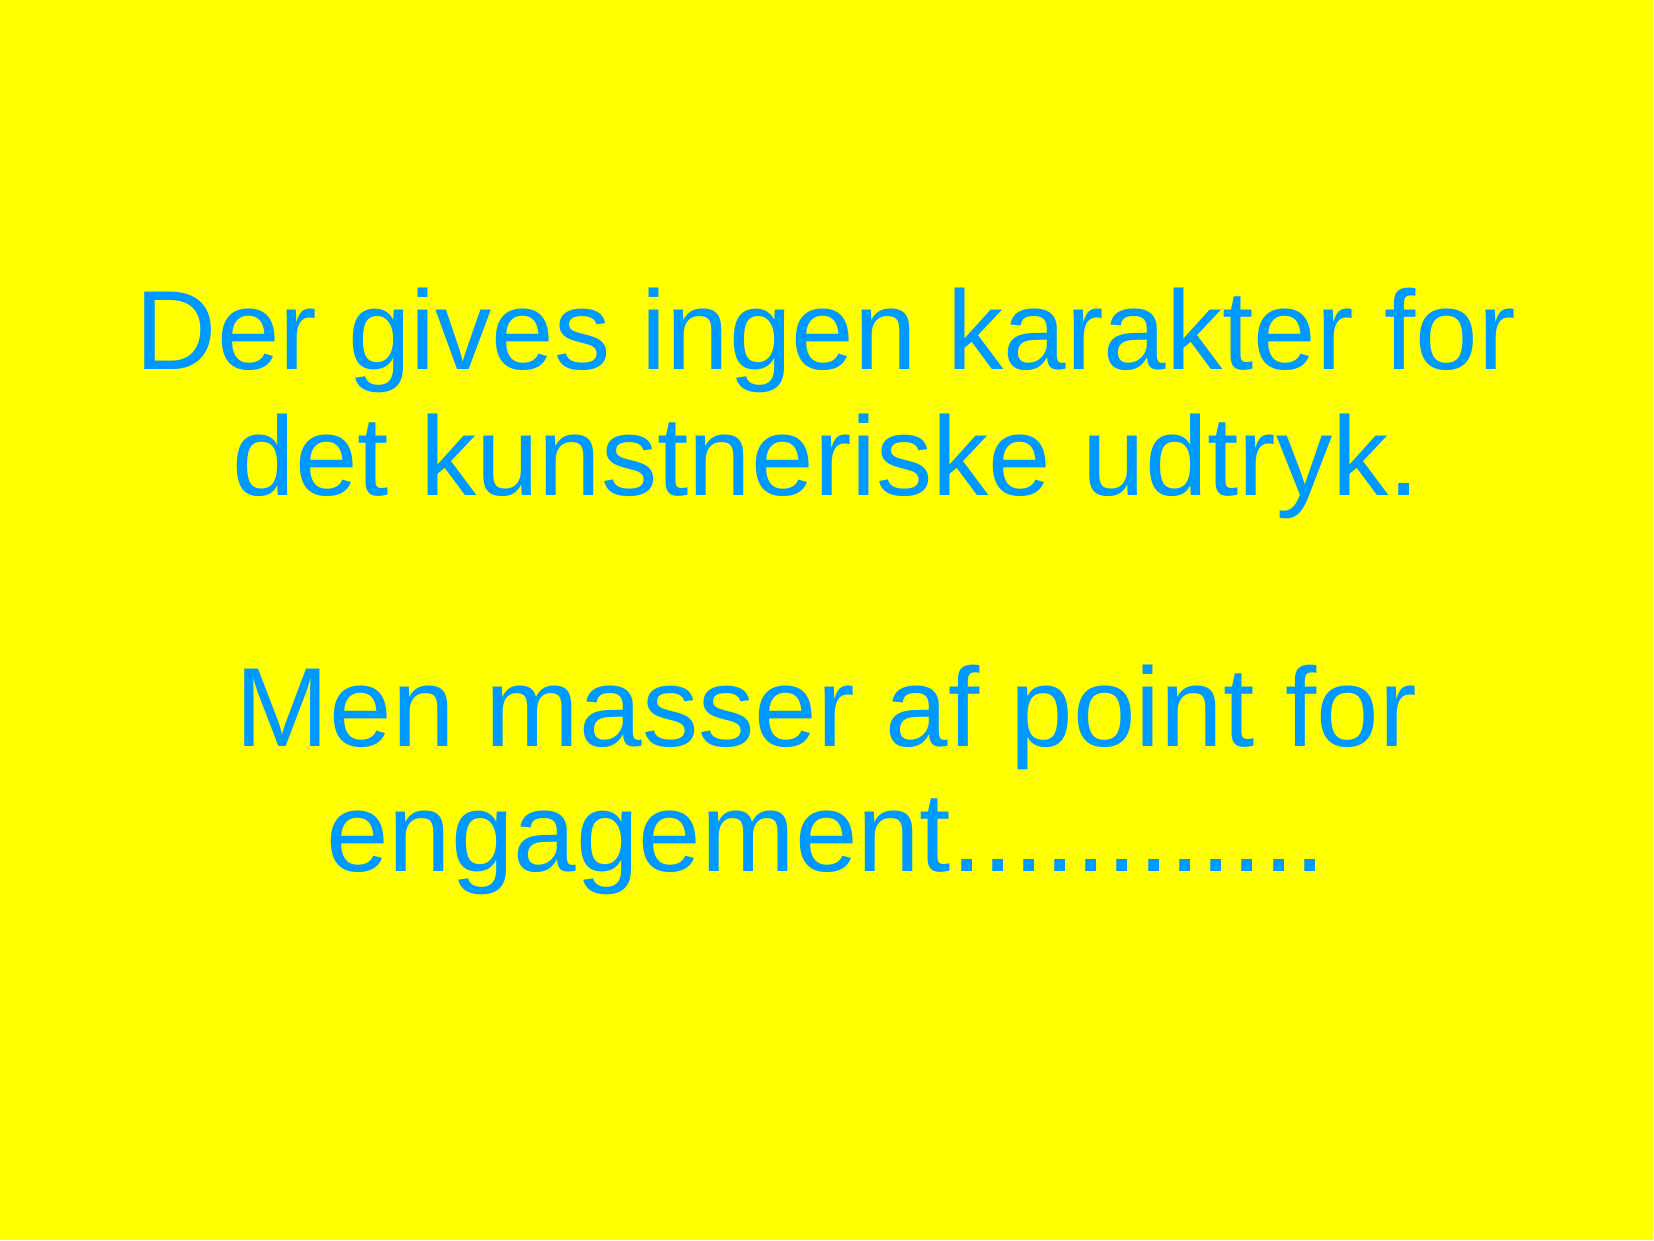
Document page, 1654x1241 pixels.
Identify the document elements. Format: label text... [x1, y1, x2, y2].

text_box Der gives ingen karakter for det kunstneriske udtryk. Men masser af point for engagement............ [82, 49, 1571, 1109]
